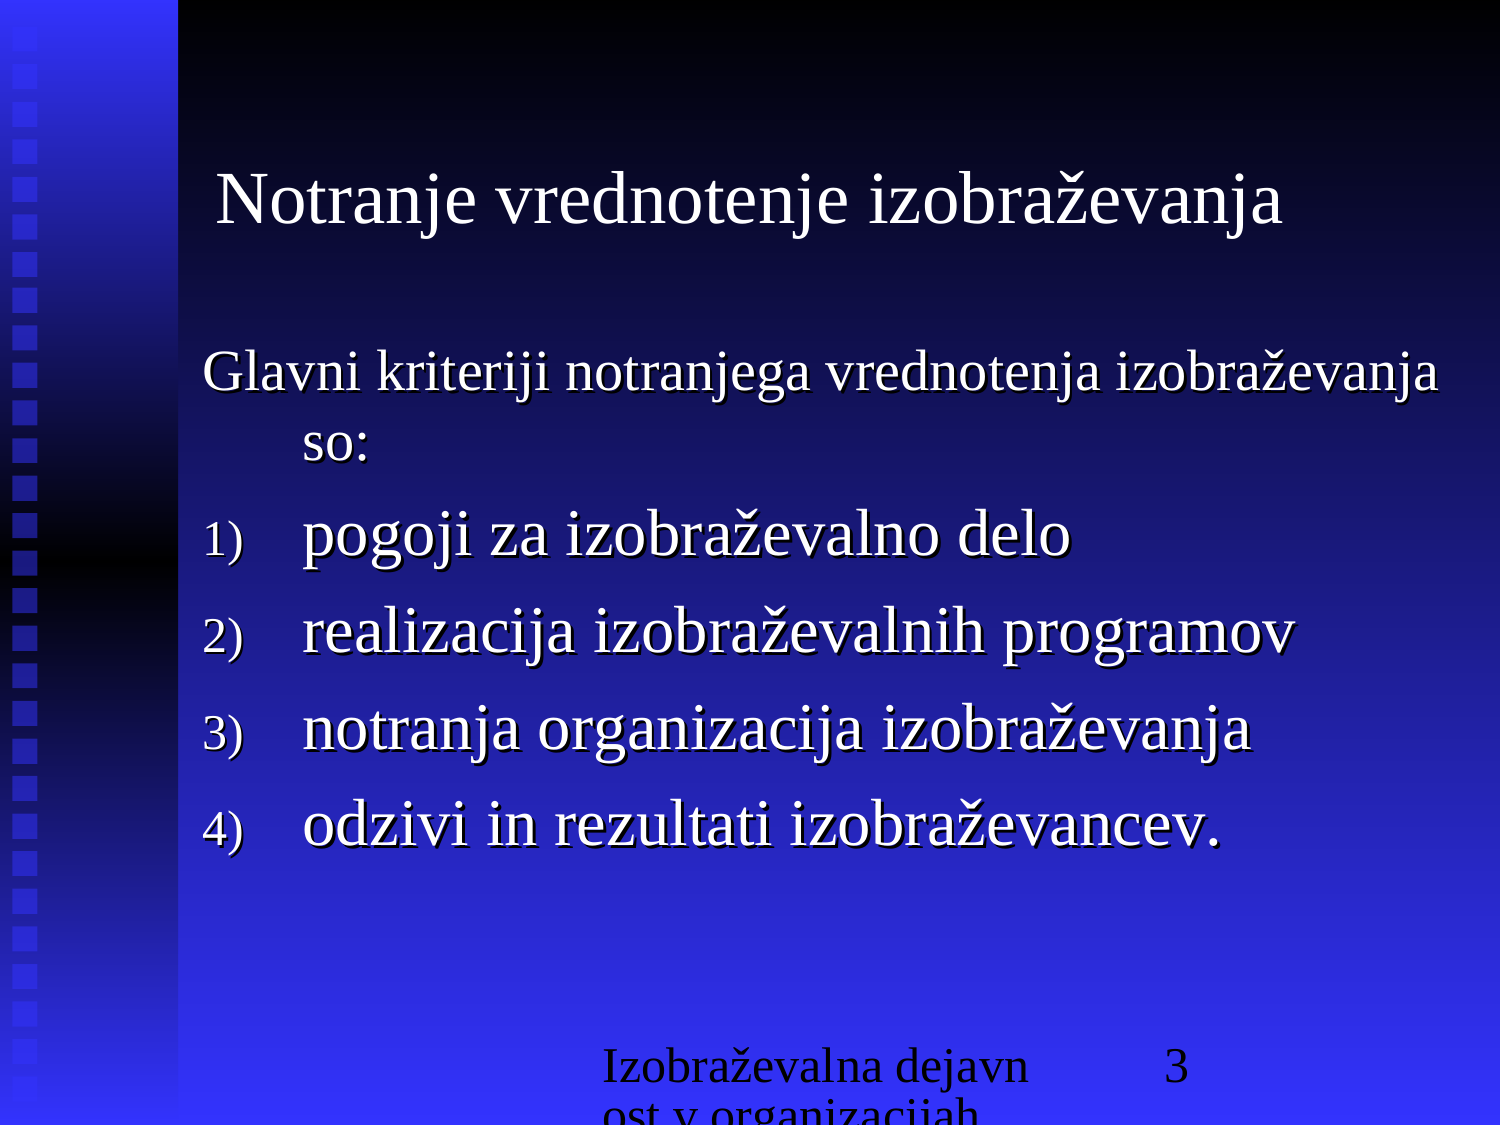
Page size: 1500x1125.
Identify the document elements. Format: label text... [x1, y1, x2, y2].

list Glavni kriteriji notranjega vrednotenja izobraževanja so: pogoji za izobraževalno delo realizacija izobraževalnih programov notranja organizacija izobraževanja odzivi in rezultati izobraževancev. [187, 324, 1463, 1001]
title Notranje vrednotenje izobraževanja [200, 99, 1388, 288]
